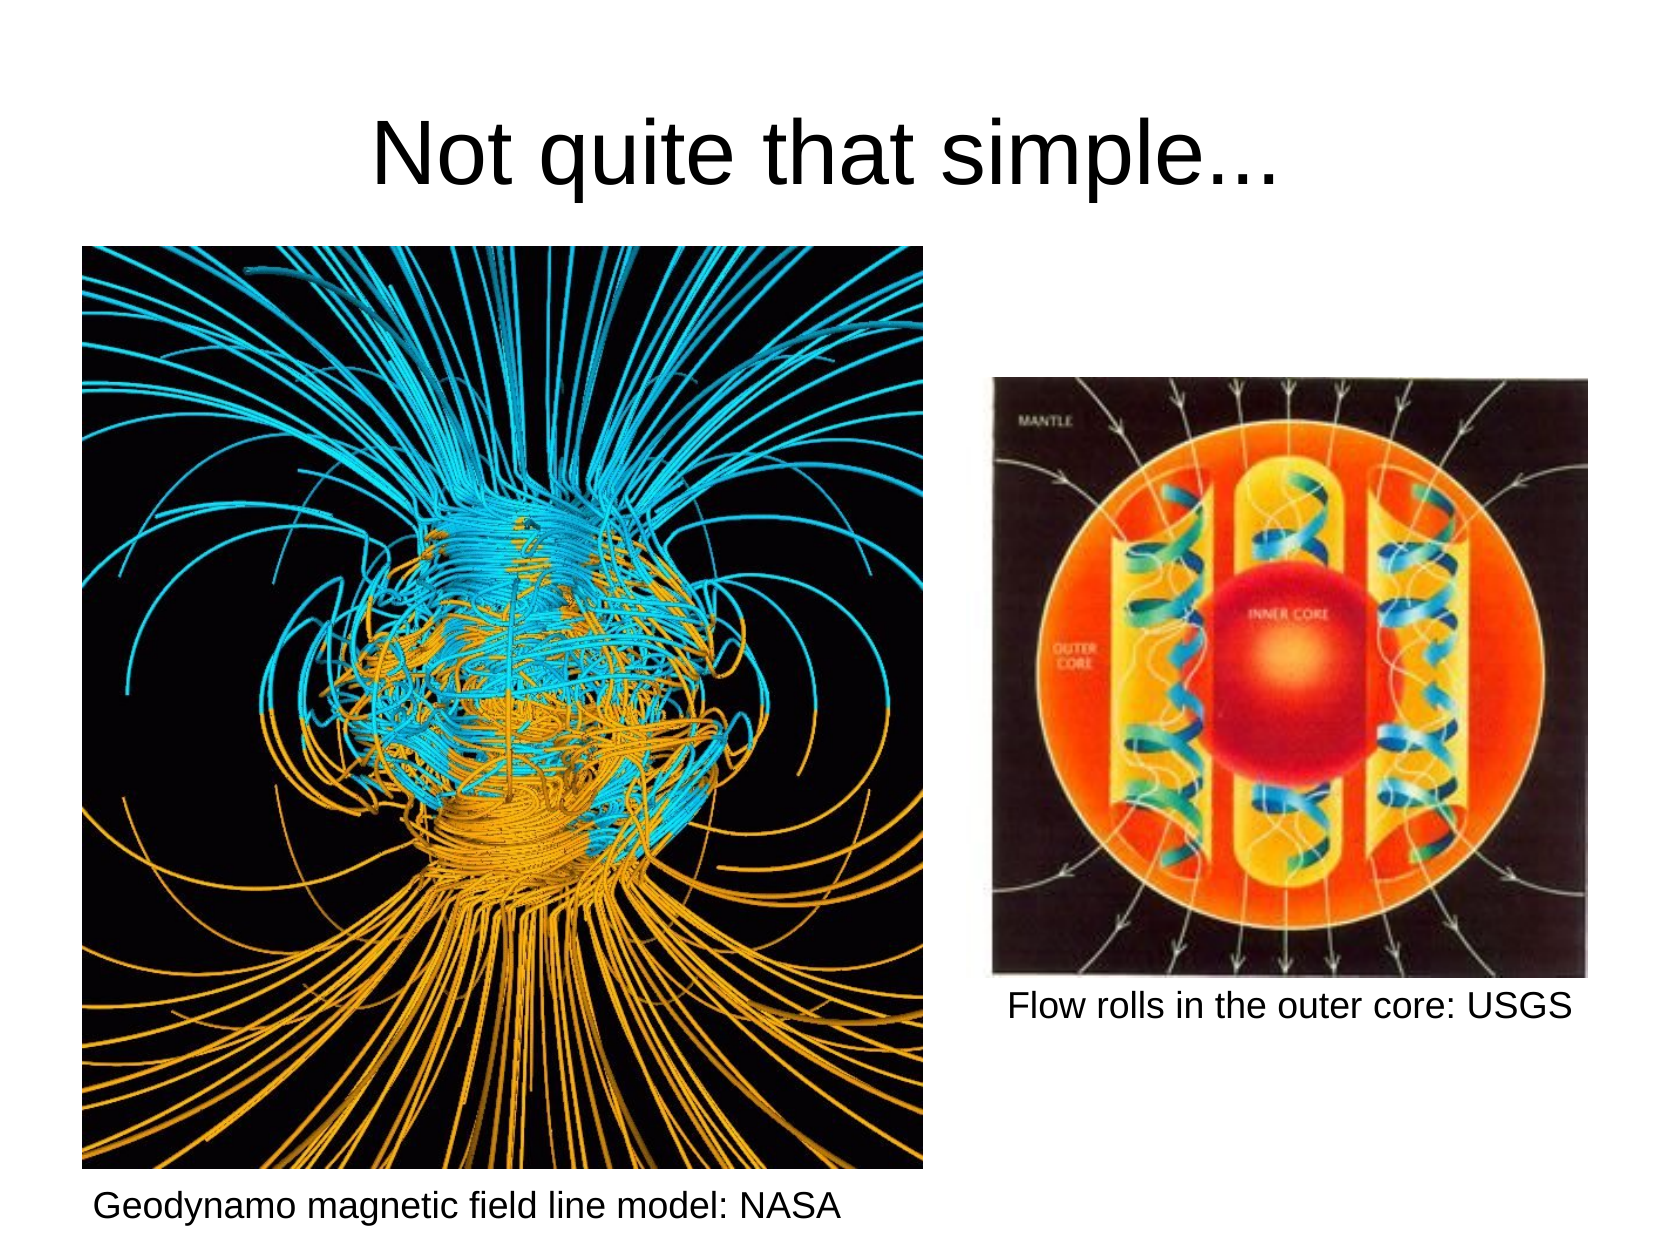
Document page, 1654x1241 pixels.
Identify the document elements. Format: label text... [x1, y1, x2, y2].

title Not quite that simple... [82, 49, 1571, 257]
picture [966, 377, 1588, 978]
text_box Geodynamo magnetic field line model: NASA [78, 1177, 857, 1235]
text_box Flow rolls in the outer core: USGS [992, 977, 1589, 1035]
picture [82, 246, 923, 1169]
